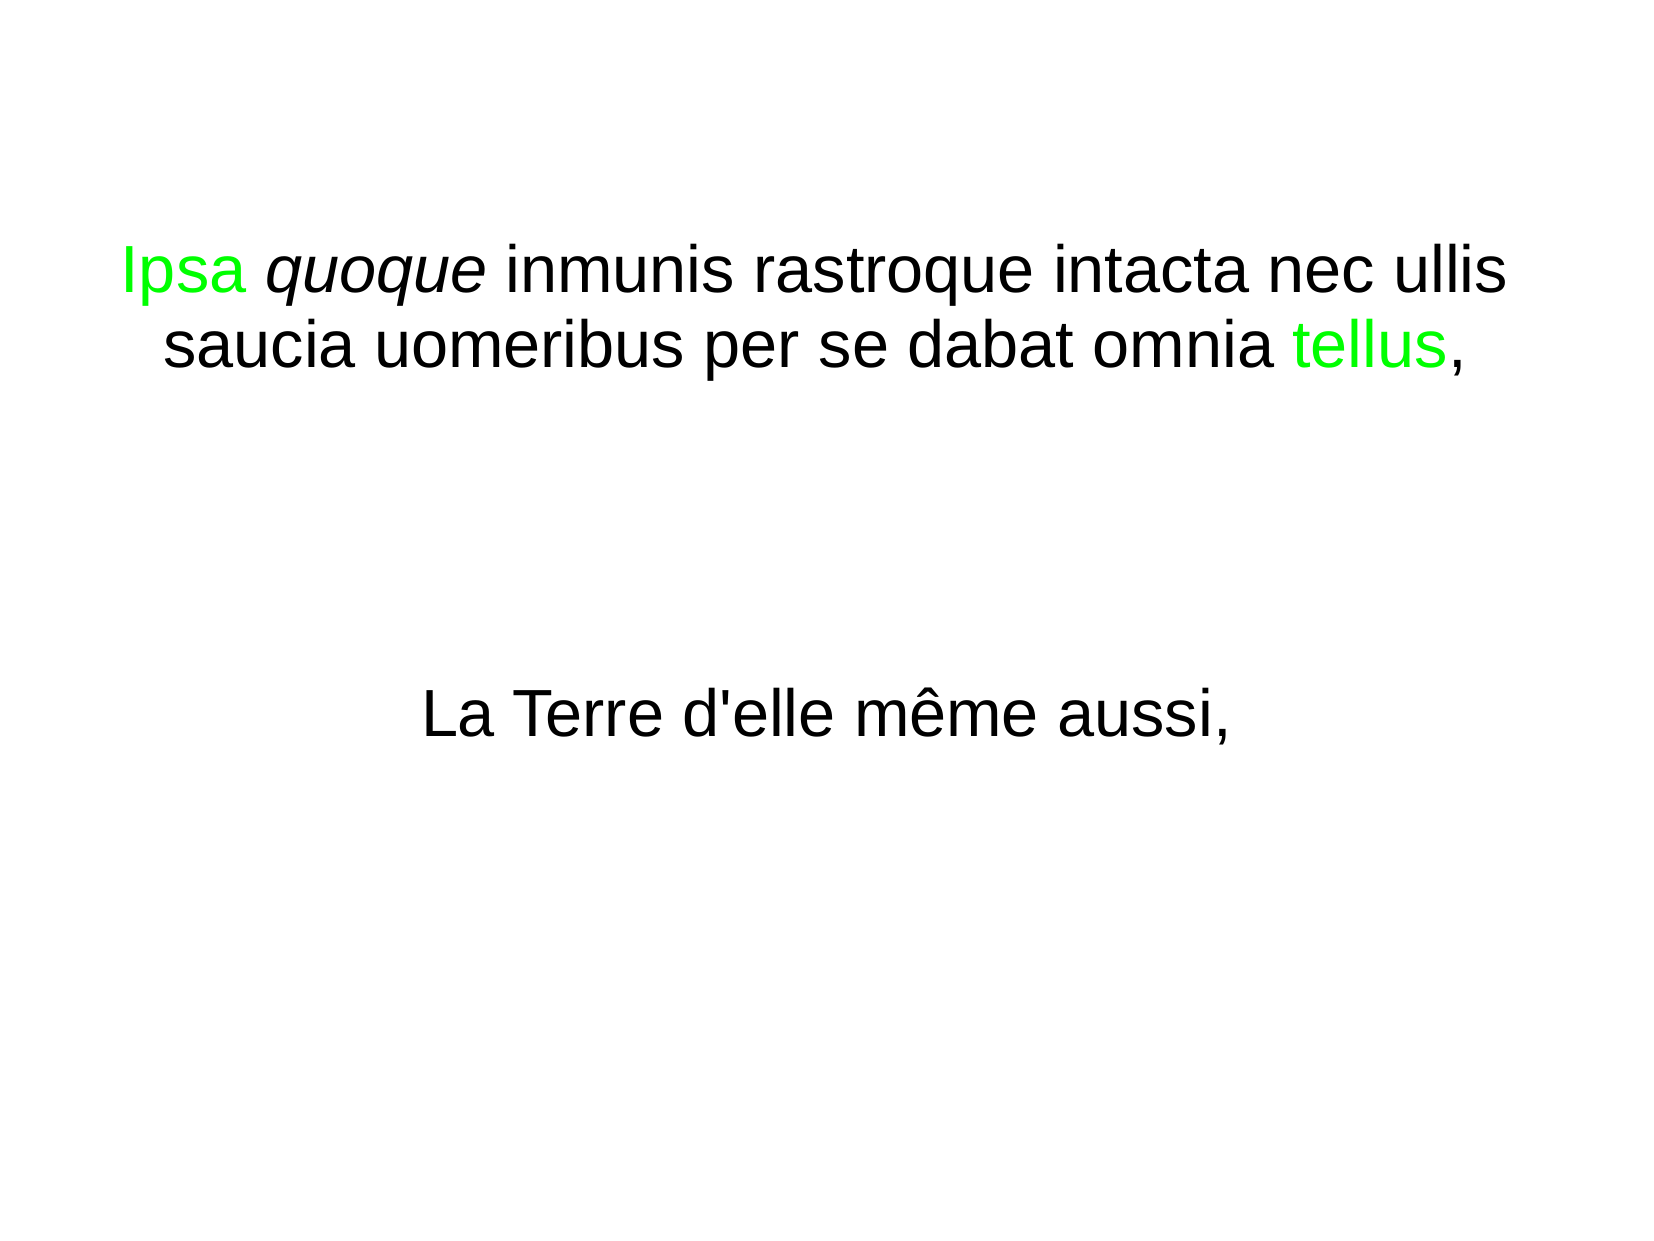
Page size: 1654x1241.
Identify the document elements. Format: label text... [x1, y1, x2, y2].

subtitle La Terre d'elle même aussi, [82, 460, 1571, 967]
title Ipsa quoque inmunis rastroque intacta nec ullis saucia uomeribus per se dabat omnia tellus, [35, 23, 1595, 591]
